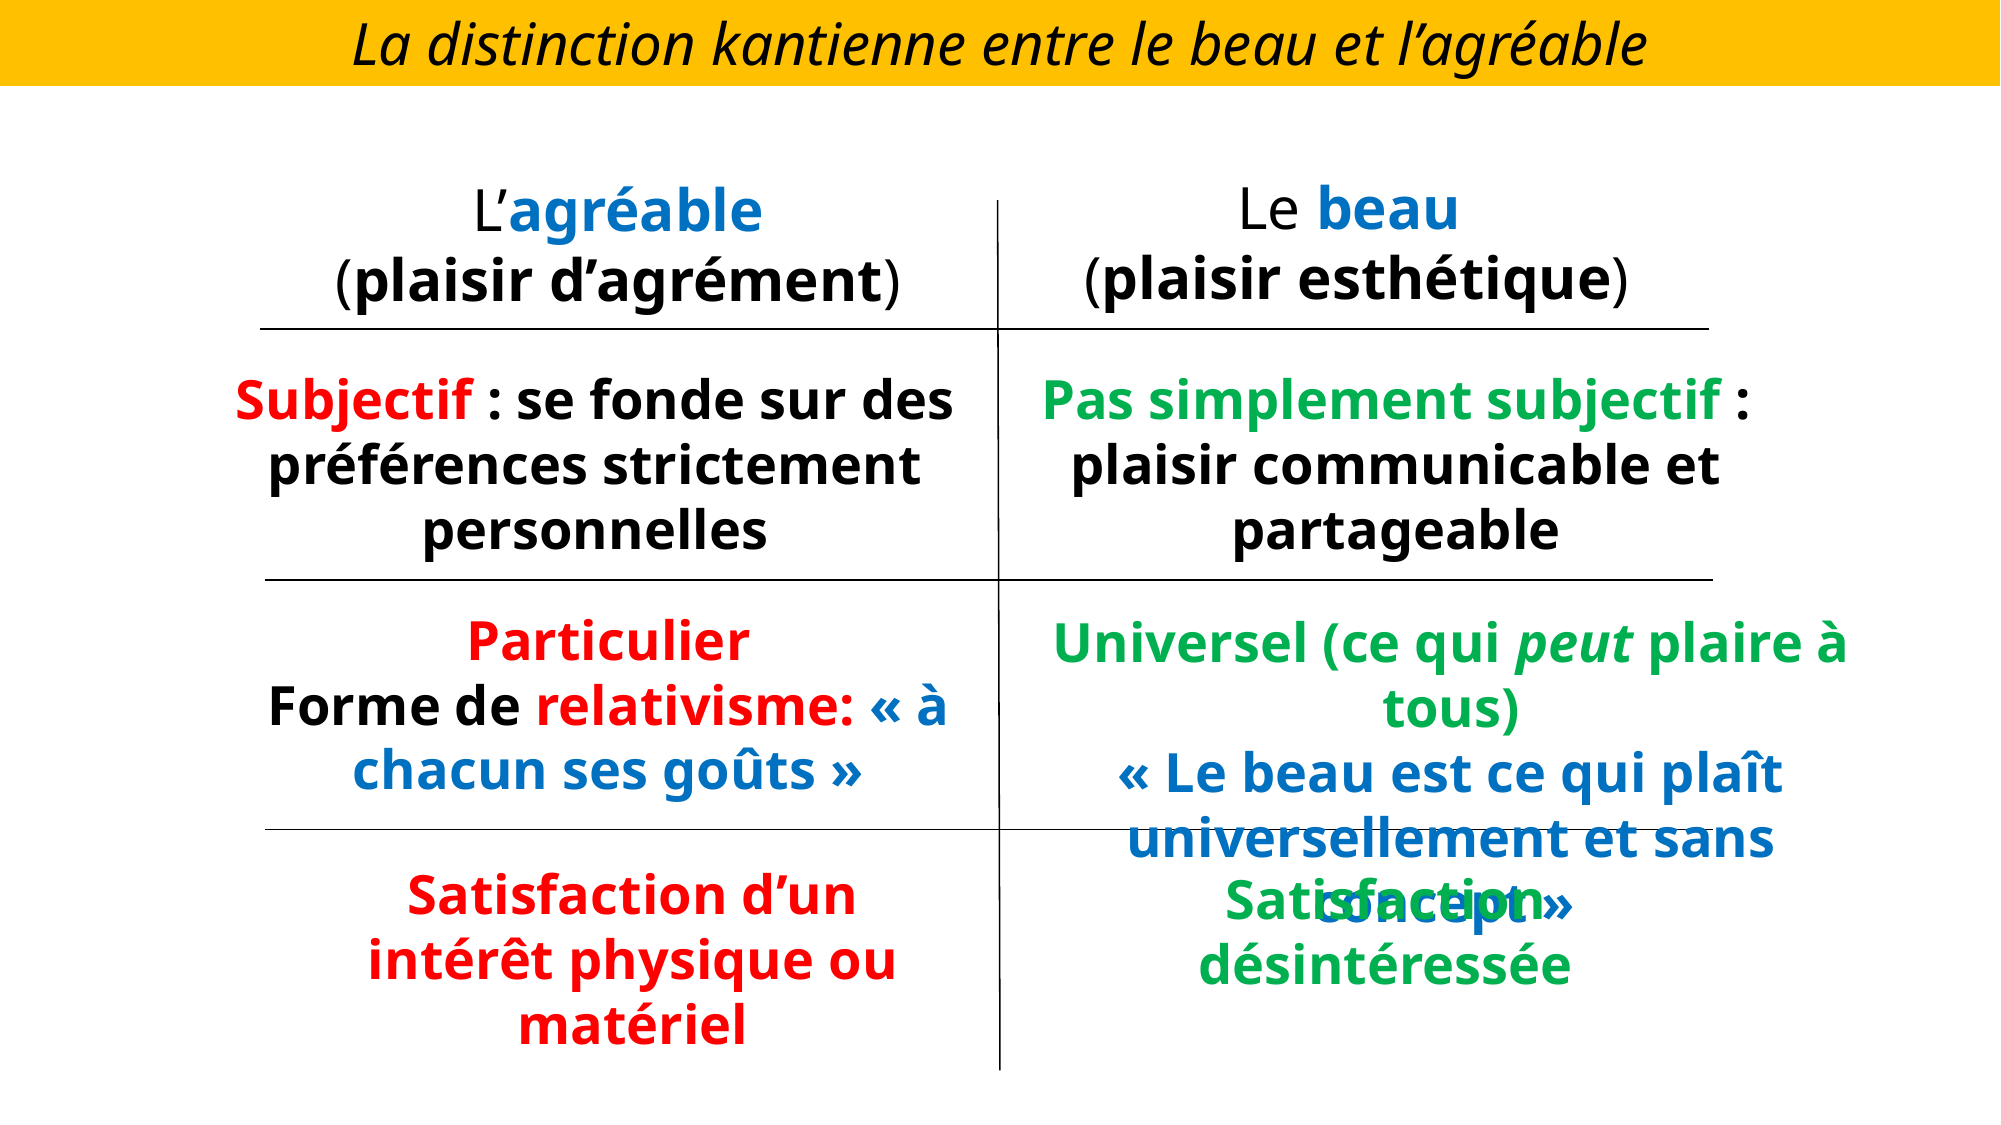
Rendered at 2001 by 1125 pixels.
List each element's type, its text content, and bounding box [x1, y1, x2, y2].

text_box L’agréable (plaisir d’agrément) [240, 166, 997, 323]
text_box Satisfaction désintéressée [1047, 857, 1725, 939]
text_box Satisfaction d’un intérêt physique ou matériel [302, 853, 964, 1000]
text_box Particulier Forme de relativisme: « à chacun ses goûts » [246, 598, 971, 811]
text_box Subjectif : se fonde sur des préférences strictement personnelles [201, 357, 989, 570]
text_box Pas simplement subjectif : plaisir communicable et partageable [1002, 357, 1790, 570]
text_box Universel (ce qui peut plaire à tous) « Le beau est ce qui plaît universellement et sans concept » [1002, 601, 1901, 814]
text_box Le beau (plaisir esthétique) [1018, 163, 1696, 321]
text_box La distinction kantienne entre le beau et l’agréable [0, 0, 2000, 86]
